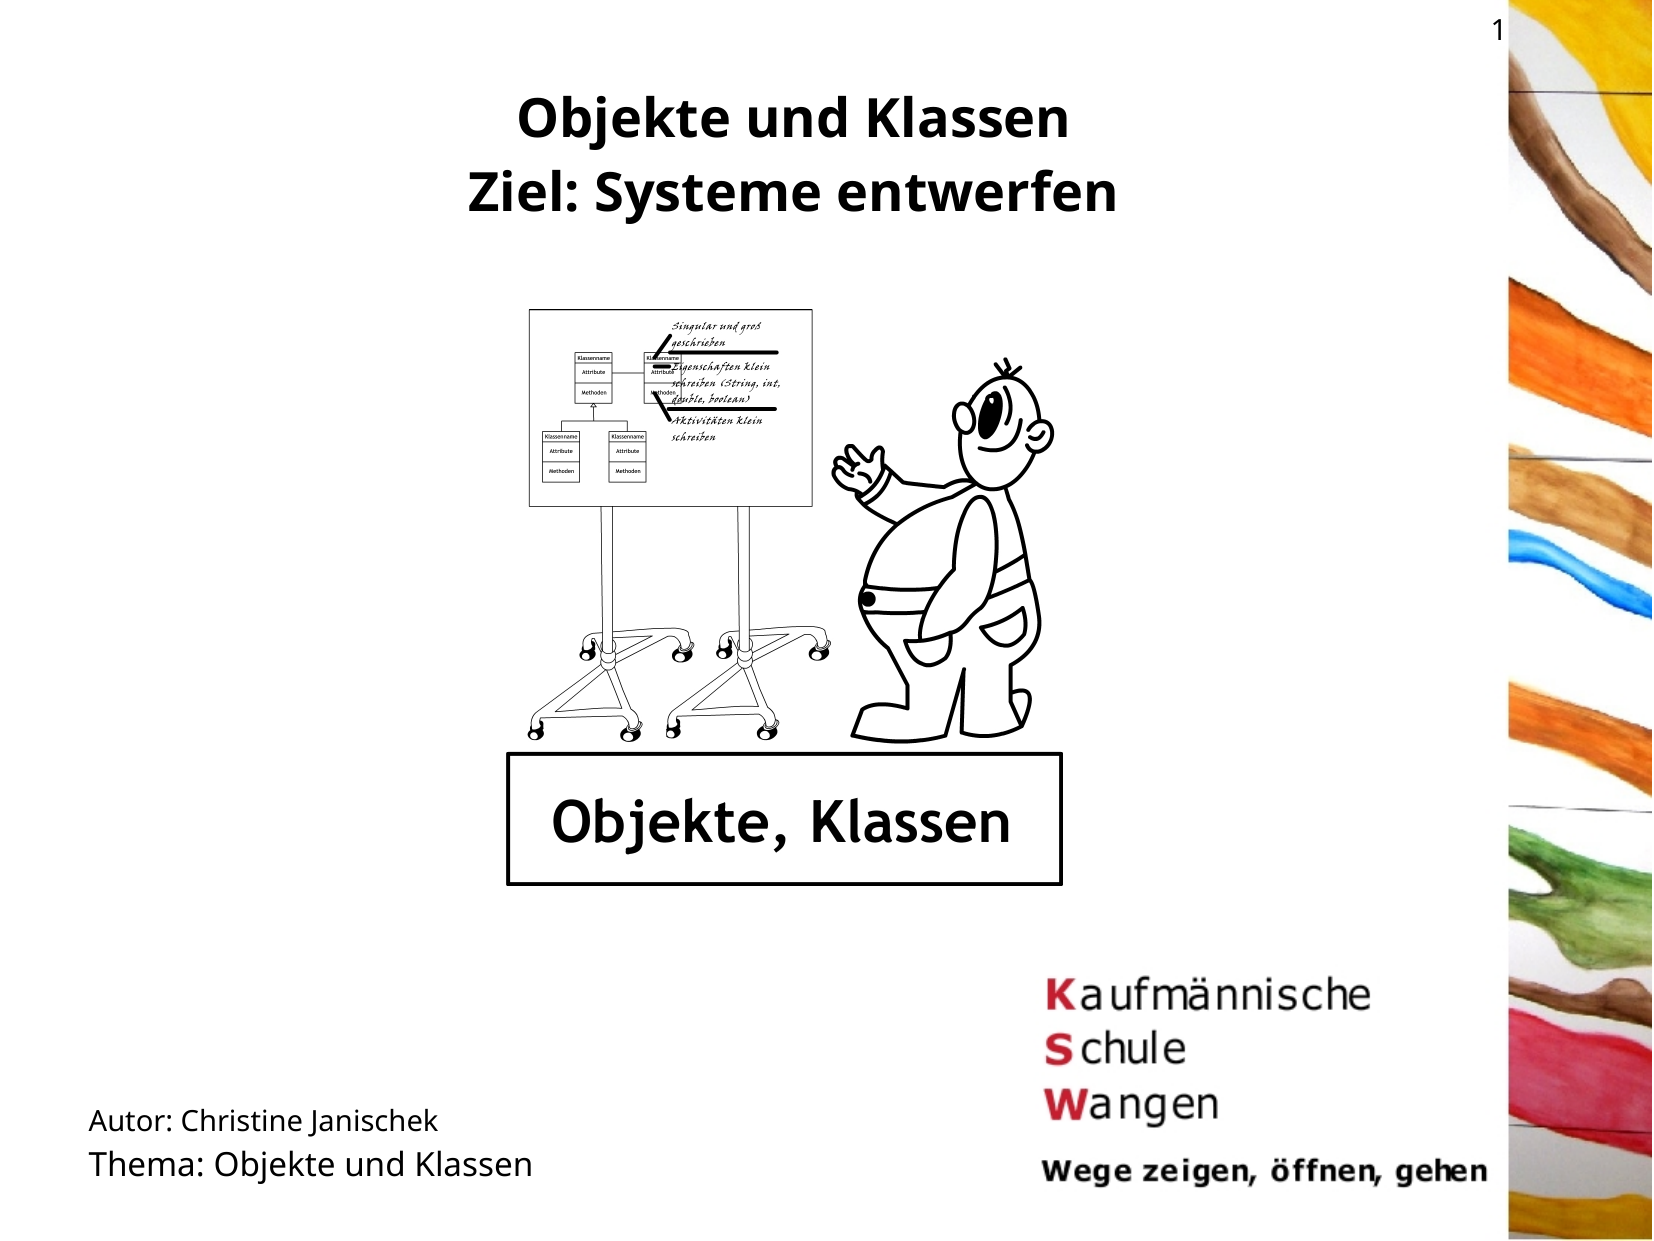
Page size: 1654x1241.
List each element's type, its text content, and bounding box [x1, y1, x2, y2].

picture [398, 0, 1652, 1241]
title Objekte und Klassen Ziel: Systeme entwerfen [82, 49, 1506, 257]
